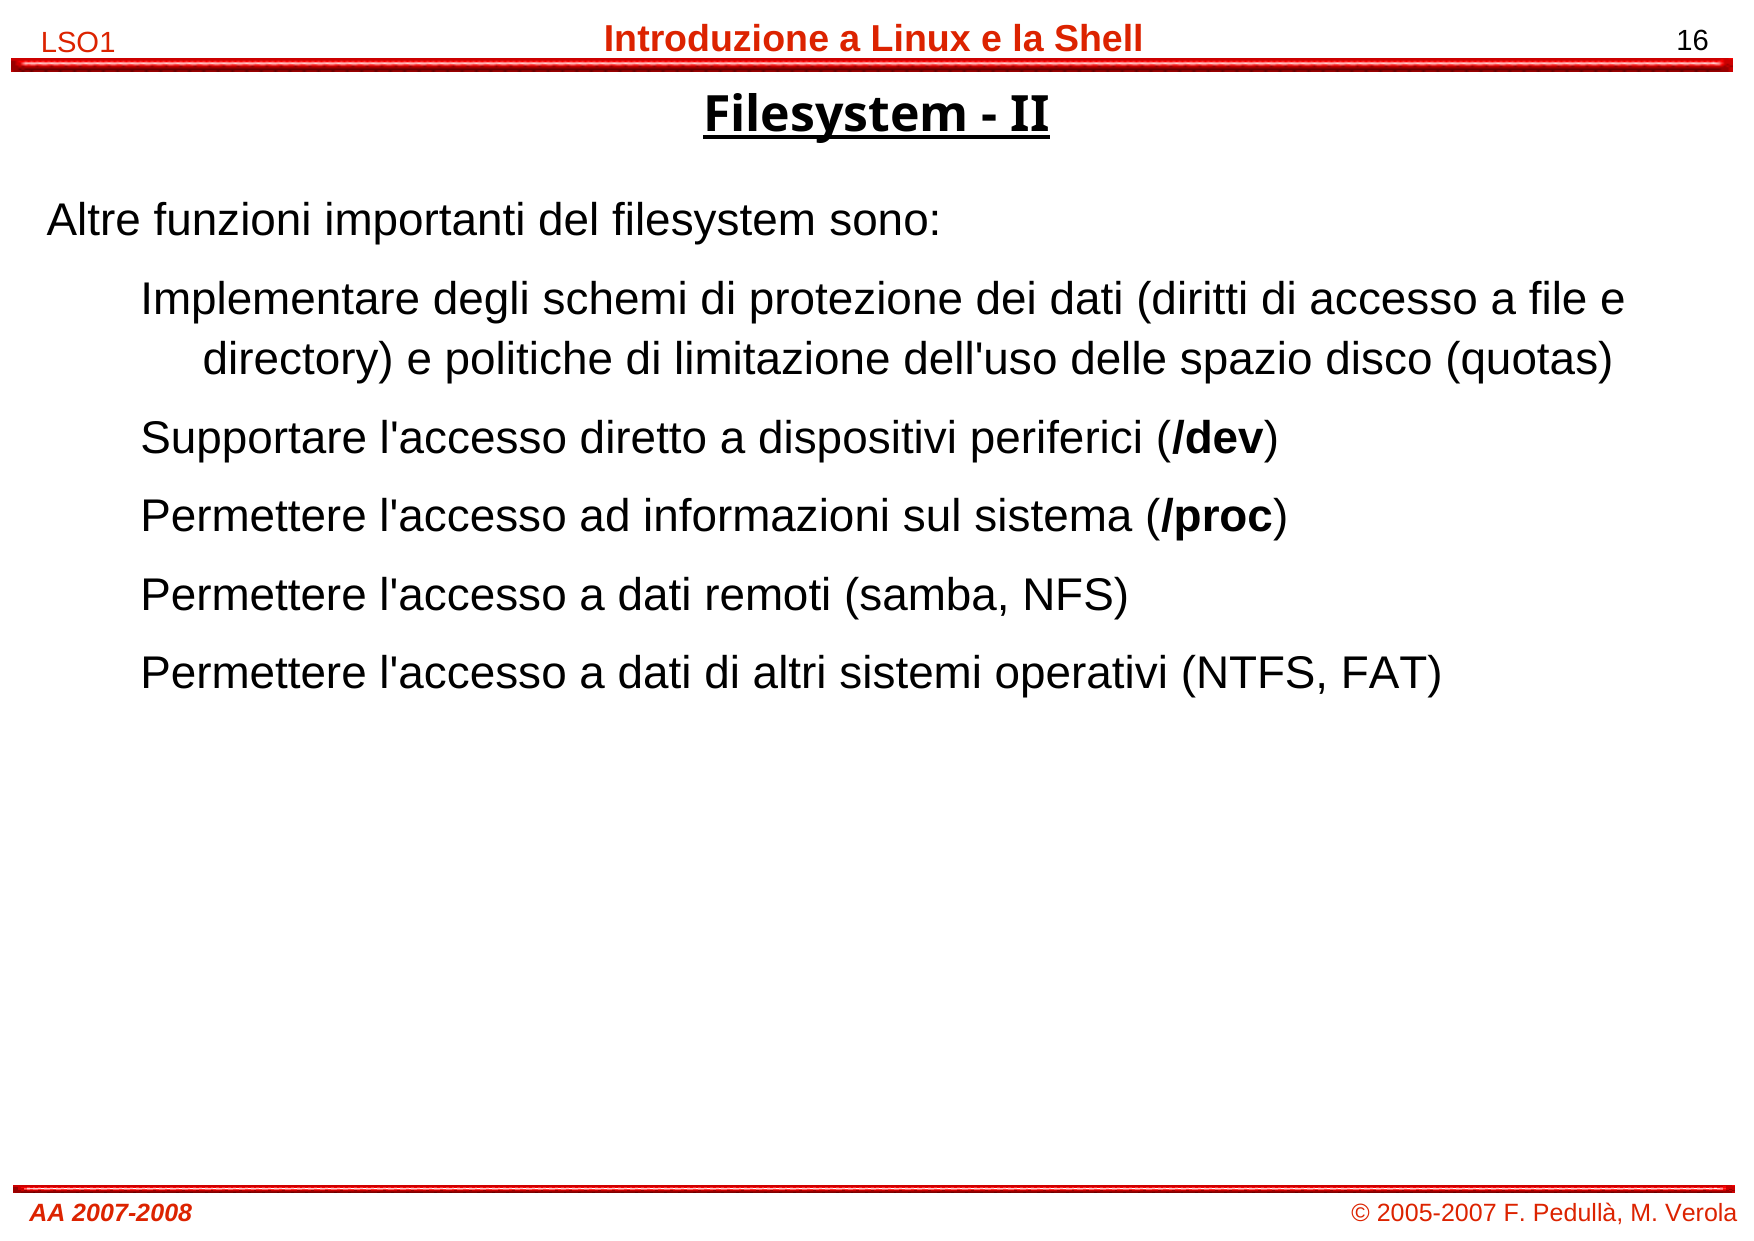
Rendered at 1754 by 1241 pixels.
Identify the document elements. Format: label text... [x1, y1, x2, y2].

list Altre funzioni importanti del filesystem sono: Implementare degli schemi di protezione dei dati (diritti di accesso a file e directory) e politiche di limitazione dell'uso delle spazio disco (quotas) Supportare l'accesso diretto a dispositivi periferici (/dev) Permettere l'accesso ad informazioni sul sistema (/proc) Permettere l'accesso a dati remoti (samba, NFS) Permettere l'accesso a dati di altri sistemi operativi (NTFS, FAT) [46, 190, 1684, 1067]
picture [13, 1185, 1735, 1193]
picture [11, 58, 1733, 72]
title Filesystem - II [40, 66, 1714, 162]
